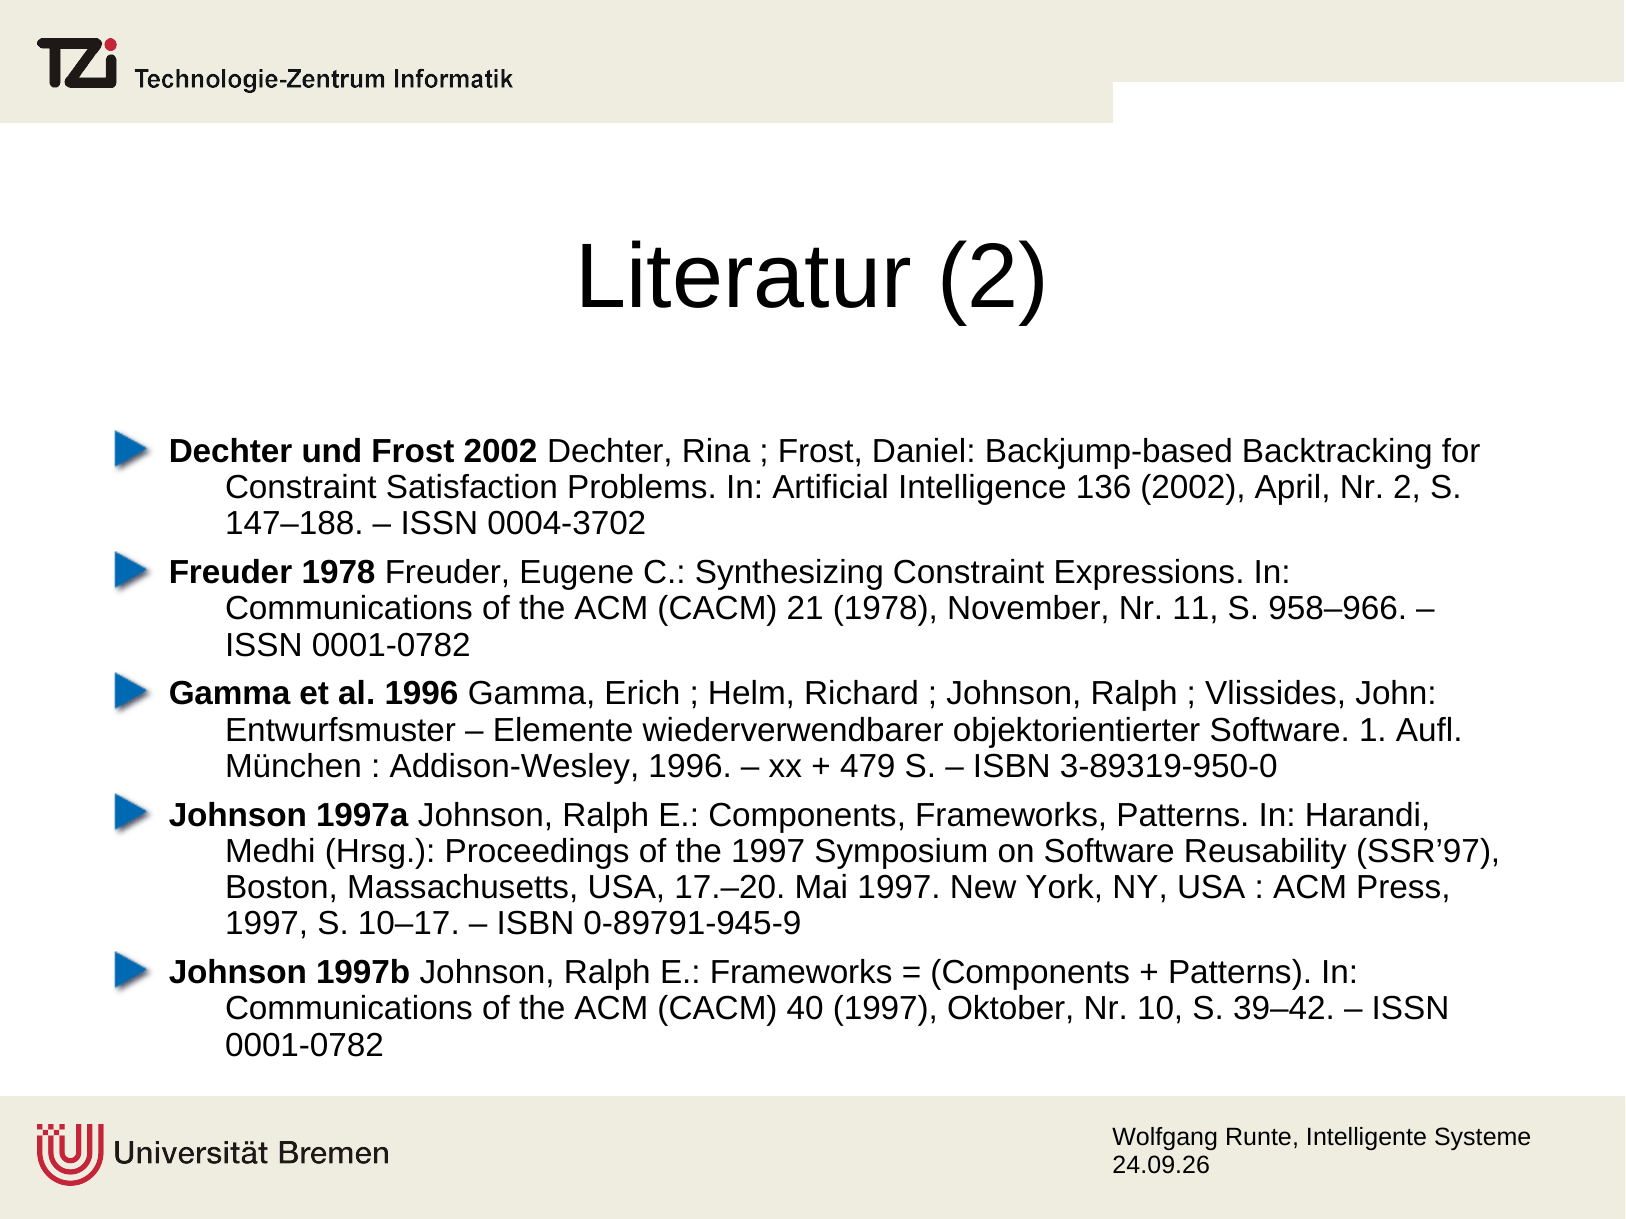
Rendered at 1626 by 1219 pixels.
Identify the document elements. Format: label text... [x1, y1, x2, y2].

picture [37, 38, 513, 93]
picture [37, 1124, 388, 1186]
picture [112, 426, 157, 433]
title Literatur (2) [112, 162, 1513, 393]
list Dechter und Frost 2002 Dechter, Rina ; Frost, Daniel: Backjump-based Backtracking for Constraint Satisfaction Problems. In: Artificial Intelligence 136 (2002), April, Nr. 2, S. 147–188. – ISSN 0004-3702 Freuder 1978 Freuder, Eugene C.: Synthesizing Constraint Expressions. In: Communications of the ACM (CACM) 21 (1978), November, Nr. 11, S. 958–966. – ISSN 0001-0782 Gamma et al. 1996 Gamma, Erich ; Helm, Richard ; Johnson, Ralph ; Vlissides, John: Entwurfsmuster – Elemente wiederverwendbarer objektorientierter Software. 1. Aufl. München : Addison-Wesley, 1996. – xx + 479 S. – ISBN 3-89319-950-0 Johnson 1997a Johnson, Ralph E.: Components, Frameworks, Patterns. In: Harandi, Medhi (Hrsg.): Proceedings of the 1997 Symposium on Software Reusability (SSR’97), Boston, Massachusetts, USA, 17.–20. Mai 1997. New York, NY, USA : ACM Press, 1997, S. 10–17. – ISBN 0-89791-945-9 Johnson 1997b Johnson, Ralph E.: Frameworks = (Components + Patterns). In: Communications of the ACM (CACM) 40 (1997), Oktober, Nr. 10, S. 39–42. – ISSN 0001-0782 [112, 433, 1513, 1070]
